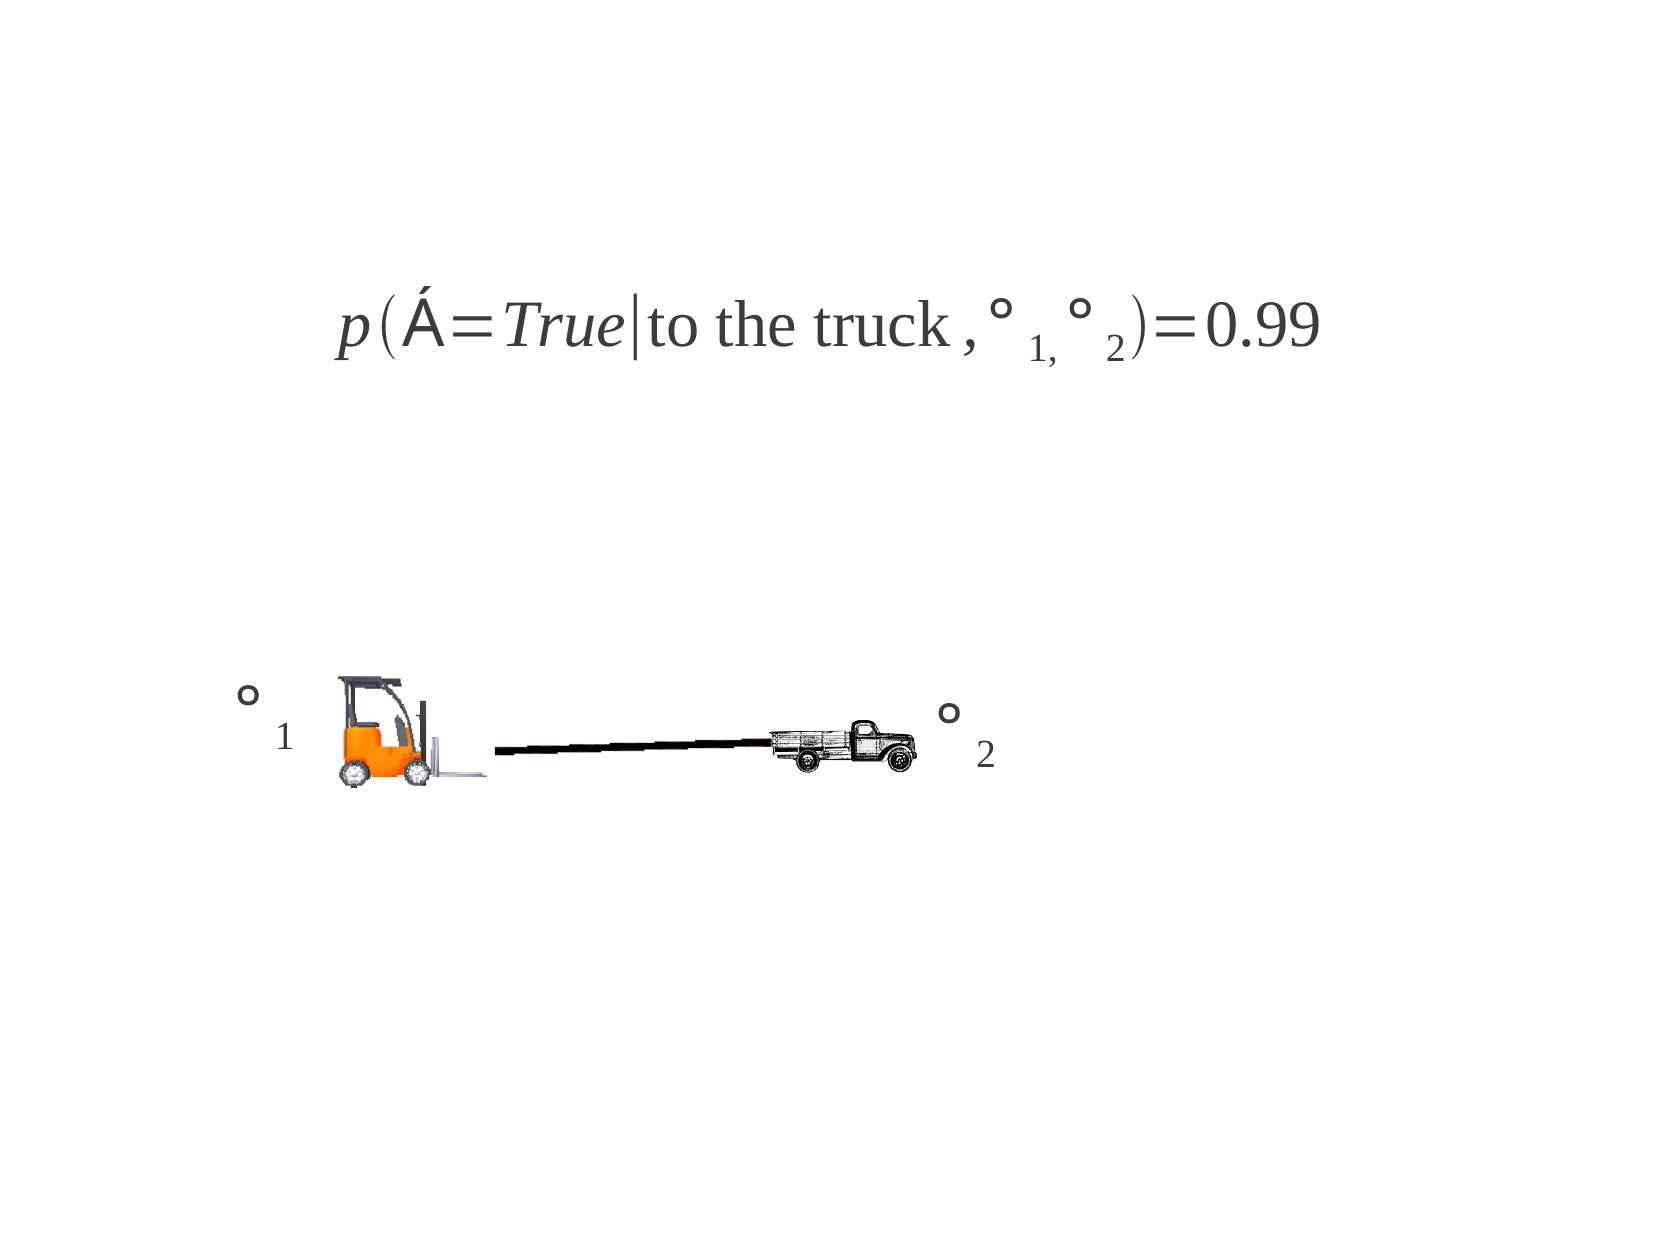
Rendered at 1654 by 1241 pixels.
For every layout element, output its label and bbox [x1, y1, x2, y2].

chart [324, 286, 1329, 371]
picture [337, 414, 1164, 1090]
chart [928, 692, 1002, 777]
chart [226, 675, 301, 759]
